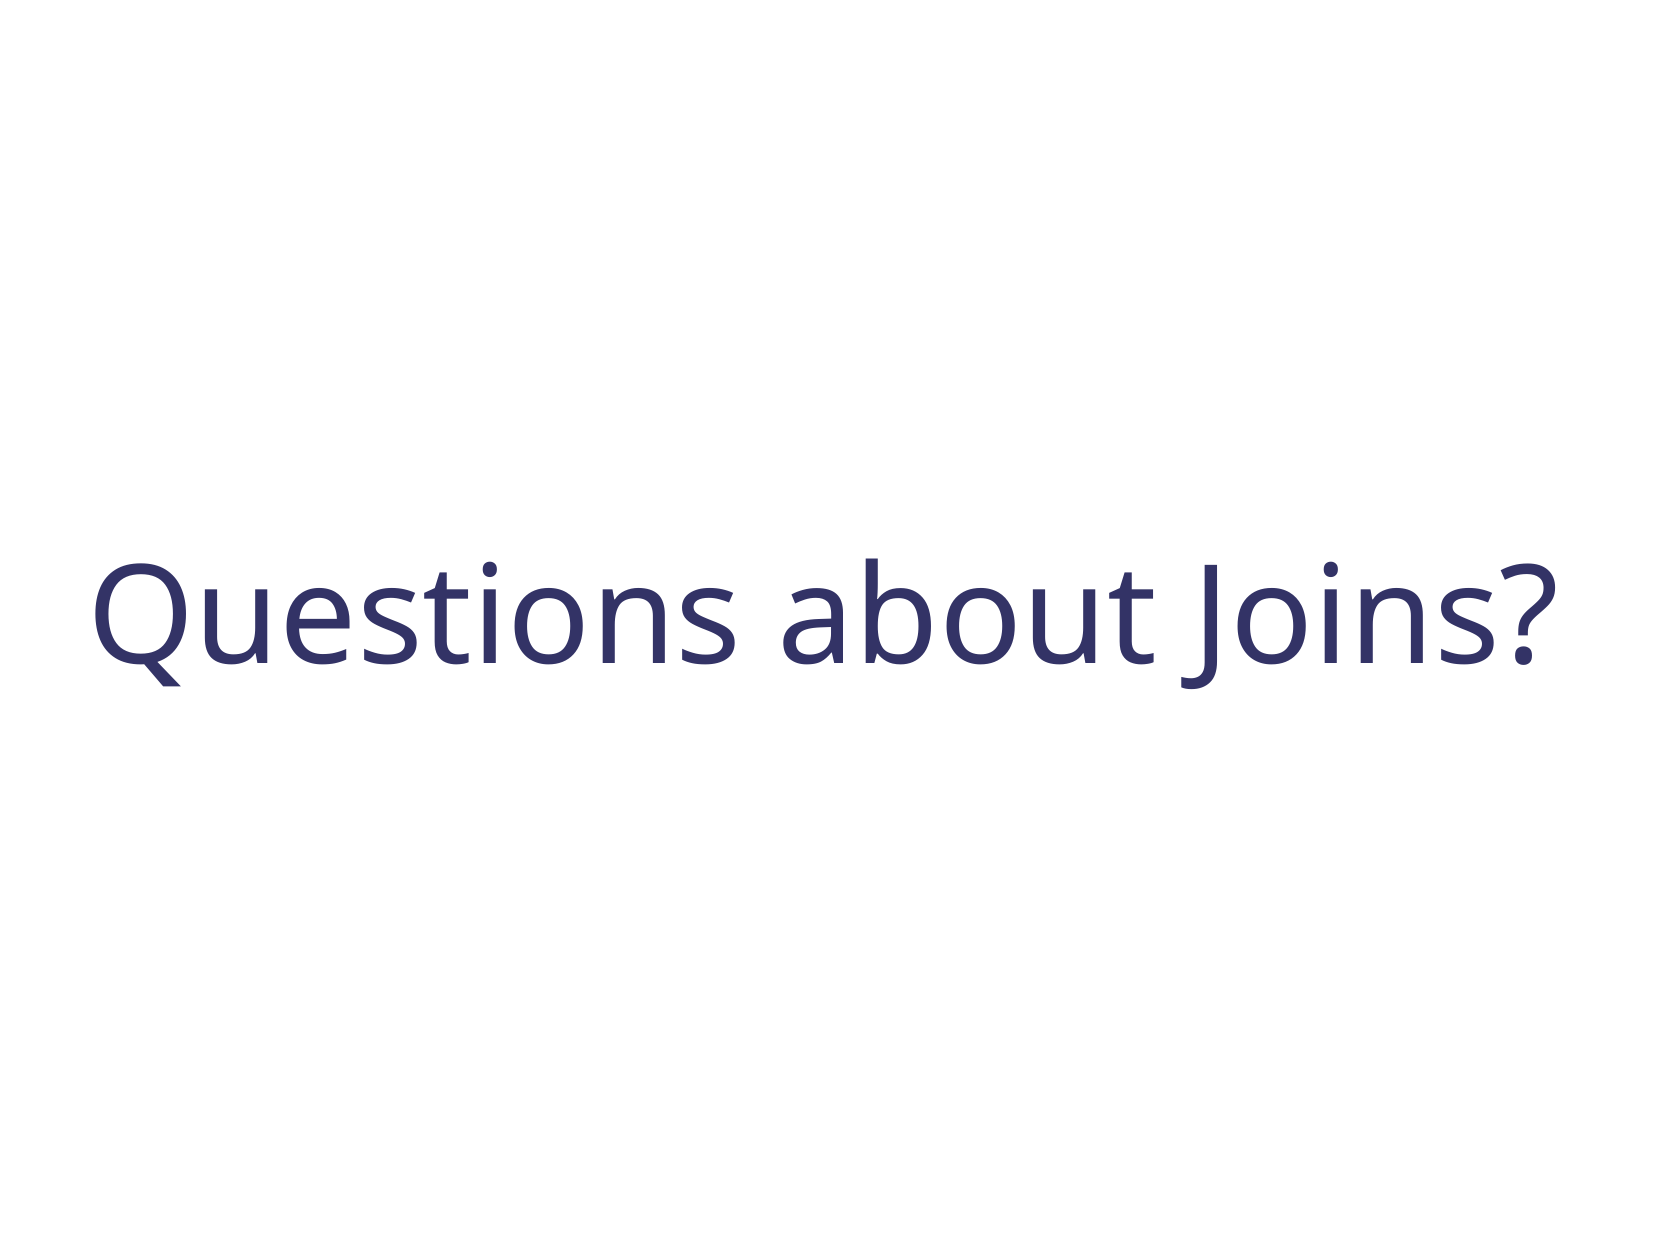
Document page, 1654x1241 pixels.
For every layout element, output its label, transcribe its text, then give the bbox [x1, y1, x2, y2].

title Questions about Joins? [79, 443, 1568, 778]
